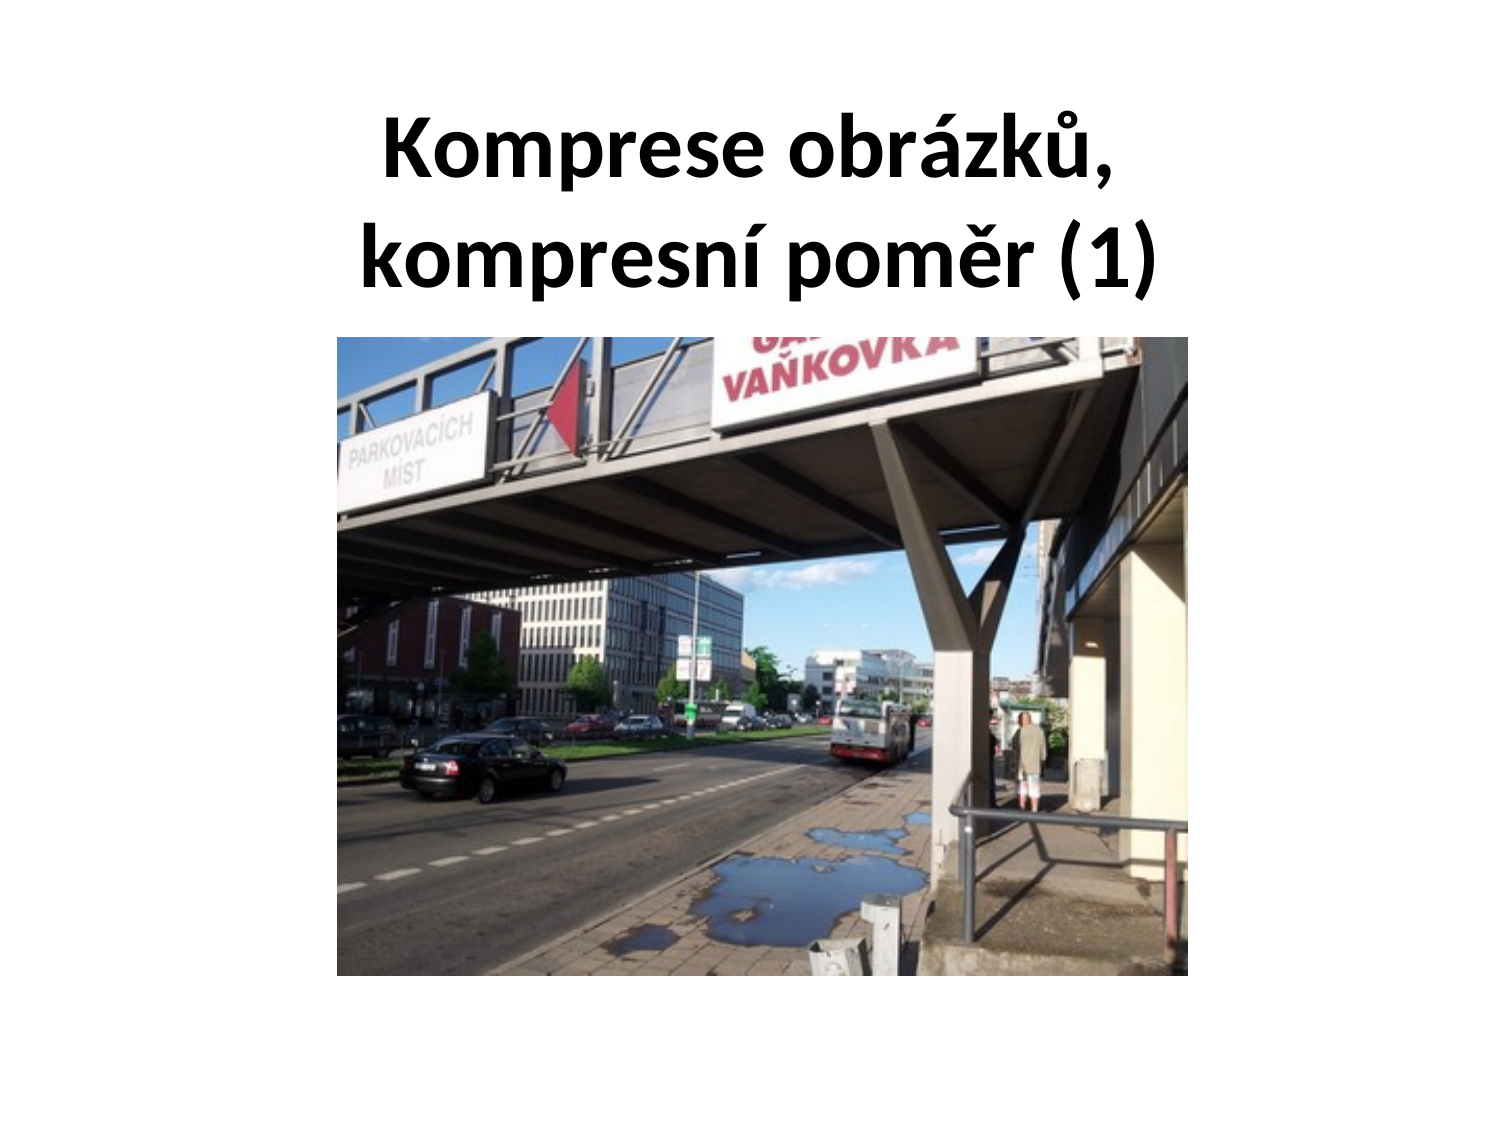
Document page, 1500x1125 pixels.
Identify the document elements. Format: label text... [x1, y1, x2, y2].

title Komprese obrázků, kompresní poměr (1) [85, 78, 1436, 314]
picture [337, 337, 1188, 976]
